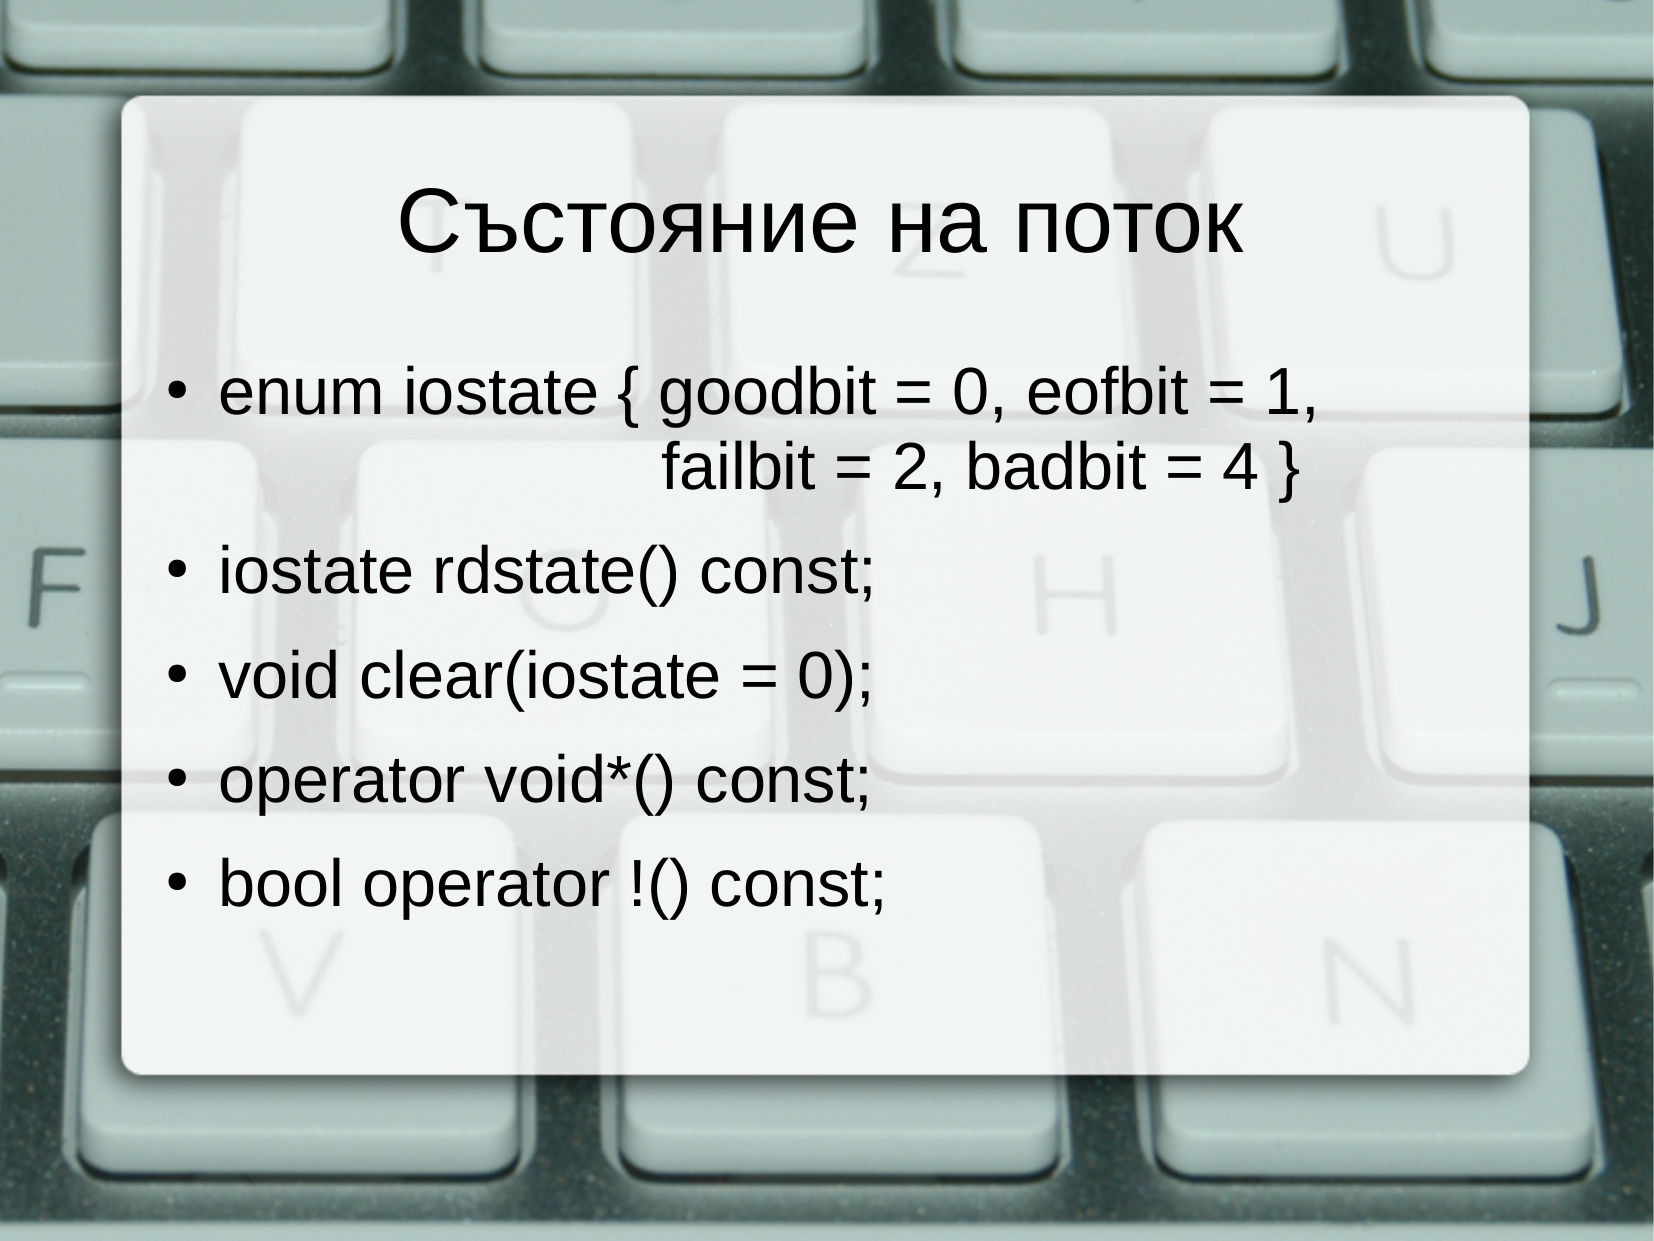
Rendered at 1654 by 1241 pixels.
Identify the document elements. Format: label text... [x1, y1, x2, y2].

title Състояние на поток [135, 117, 1506, 325]
list enum iostate { goodbit = 0, eofbit = 1, failbit = 2, badbit = 4 } iostate rdstate() const; void clear(iostate = 0); operator void*() const; bool operator !() const; [147, 354, 1506, 1026]
picture [0, 0, 1654, 1241]
